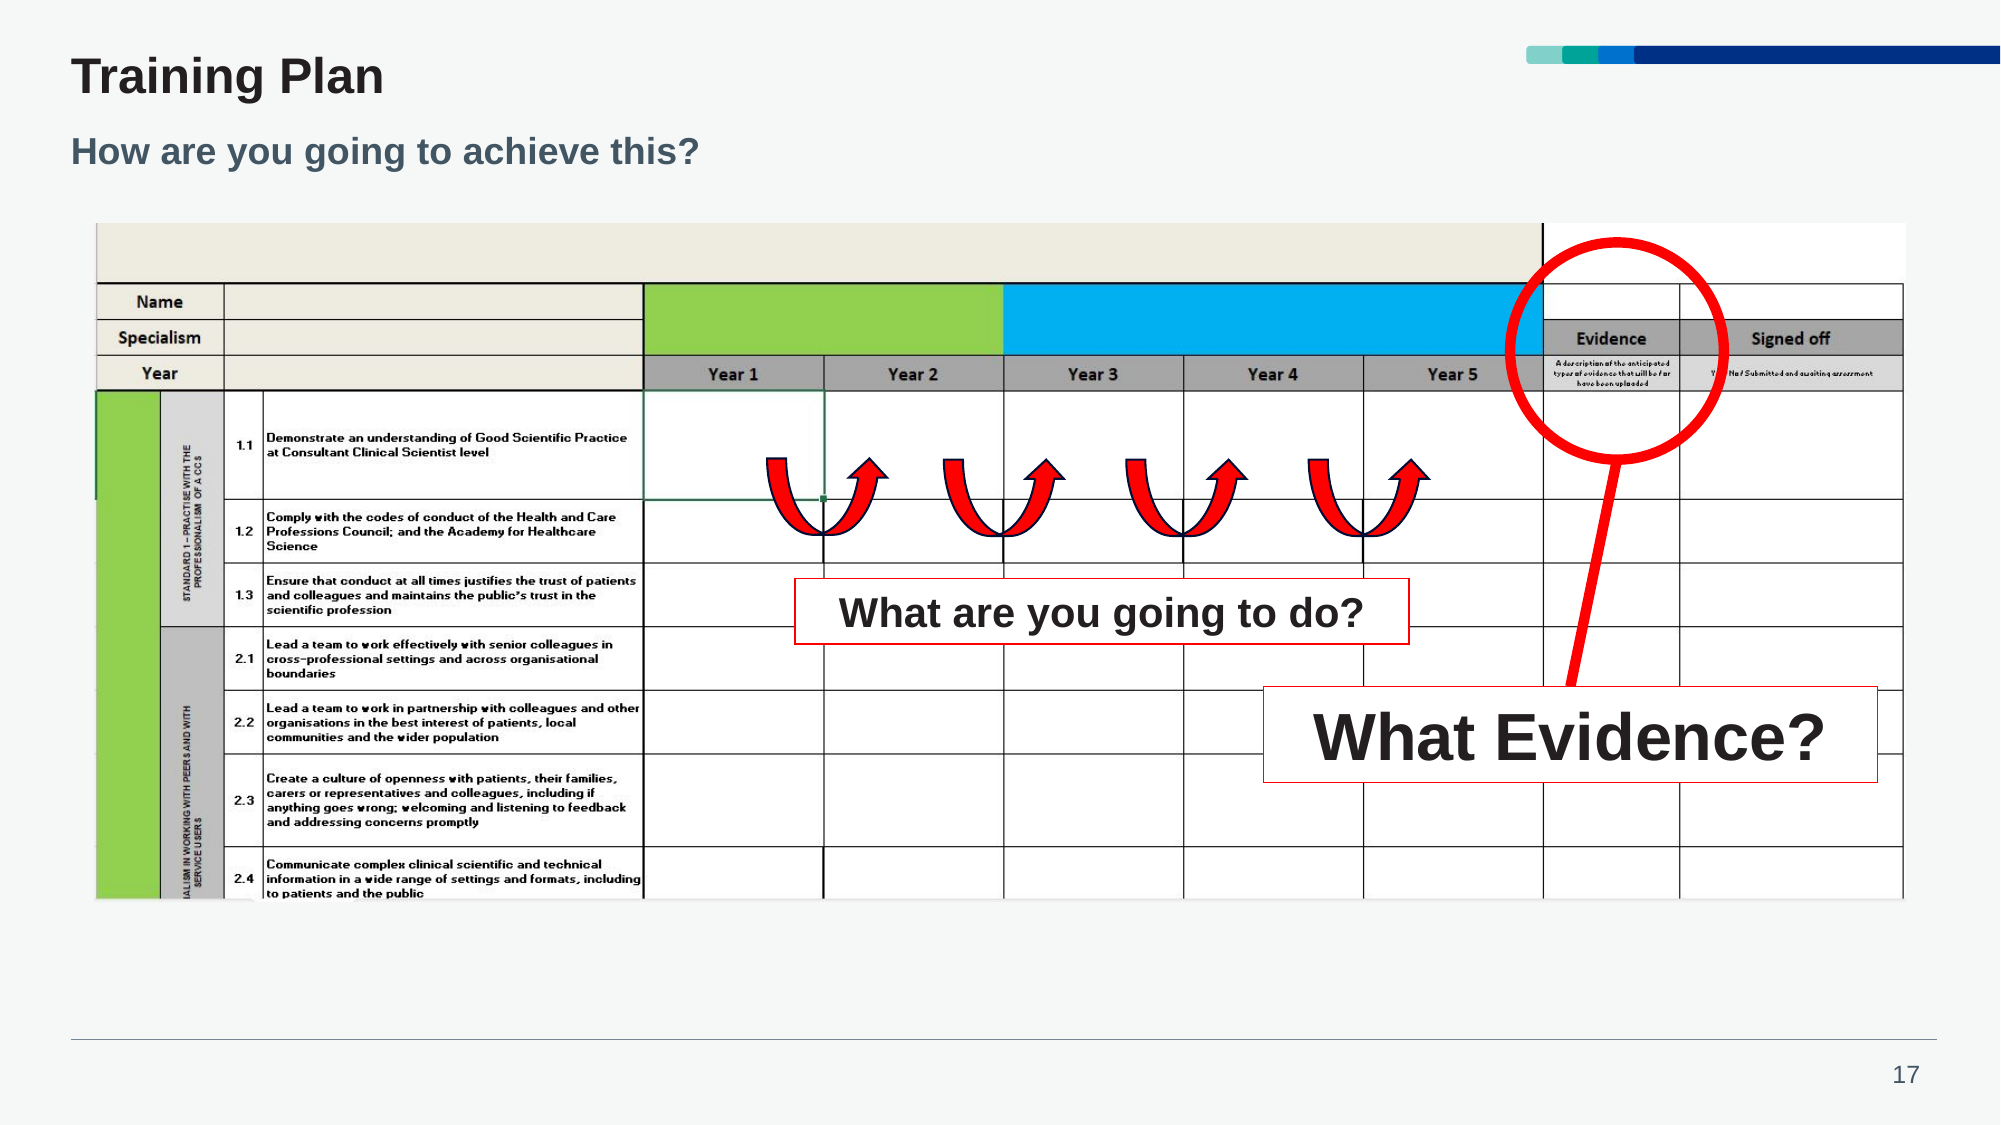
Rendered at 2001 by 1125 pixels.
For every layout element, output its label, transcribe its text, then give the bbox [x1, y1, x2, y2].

picture [94, 223, 1906, 902]
text_box [1308, 459, 1429, 536]
text_box What are you going to do? [795, 578, 1410, 644]
title Training Plan [70, 50, 1942, 121]
text_box [1126, 459, 1247, 536]
text_box What Evidence? [1263, 686, 1878, 783]
text_box [943, 459, 1064, 536]
list How are you going to achieve this? [70, 125, 1878, 221]
text_box [767, 458, 888, 535]
